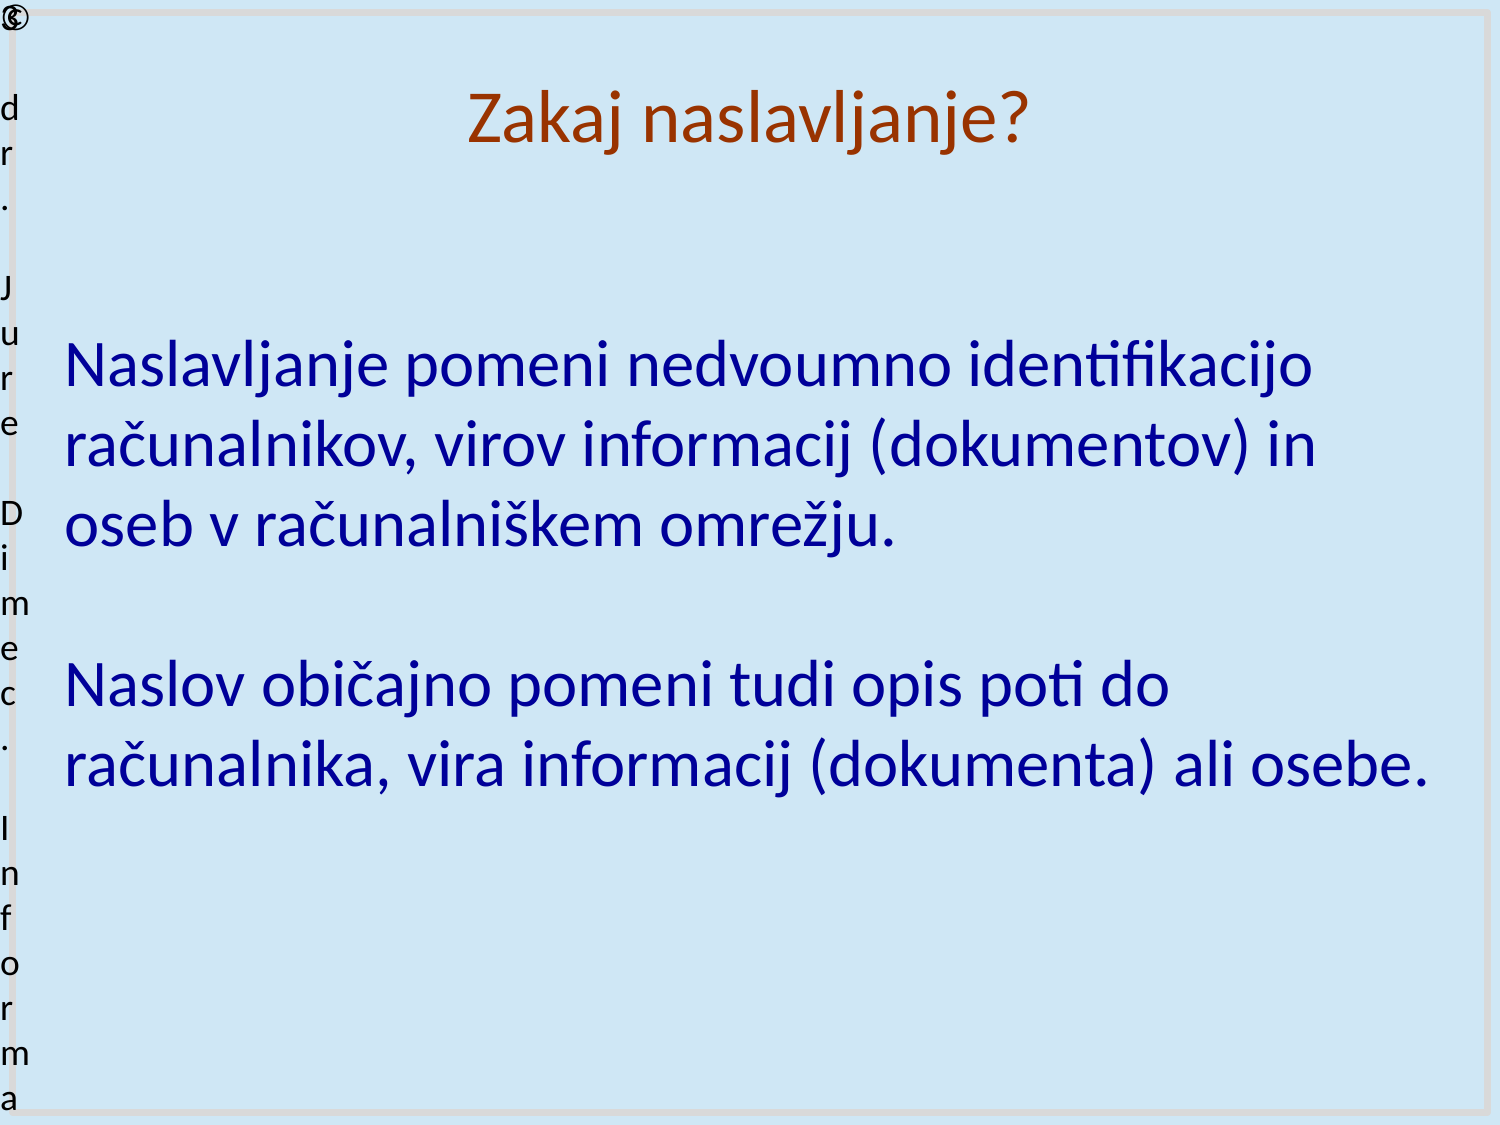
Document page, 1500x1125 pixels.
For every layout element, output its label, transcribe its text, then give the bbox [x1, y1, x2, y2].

text_box Naslavljanje pomeni nedvoumno identifikacijo računalnikov, virov informacij (dokumentov) in oseb v računalniškem omrežju. Naslov običajno pomeni tudi opis poti do računalnika, vira informacij (dokumenta) ali osebe. [49, 312, 1463, 808]
title Zakaj naslavljanje? [112, 50, 1388, 175]
